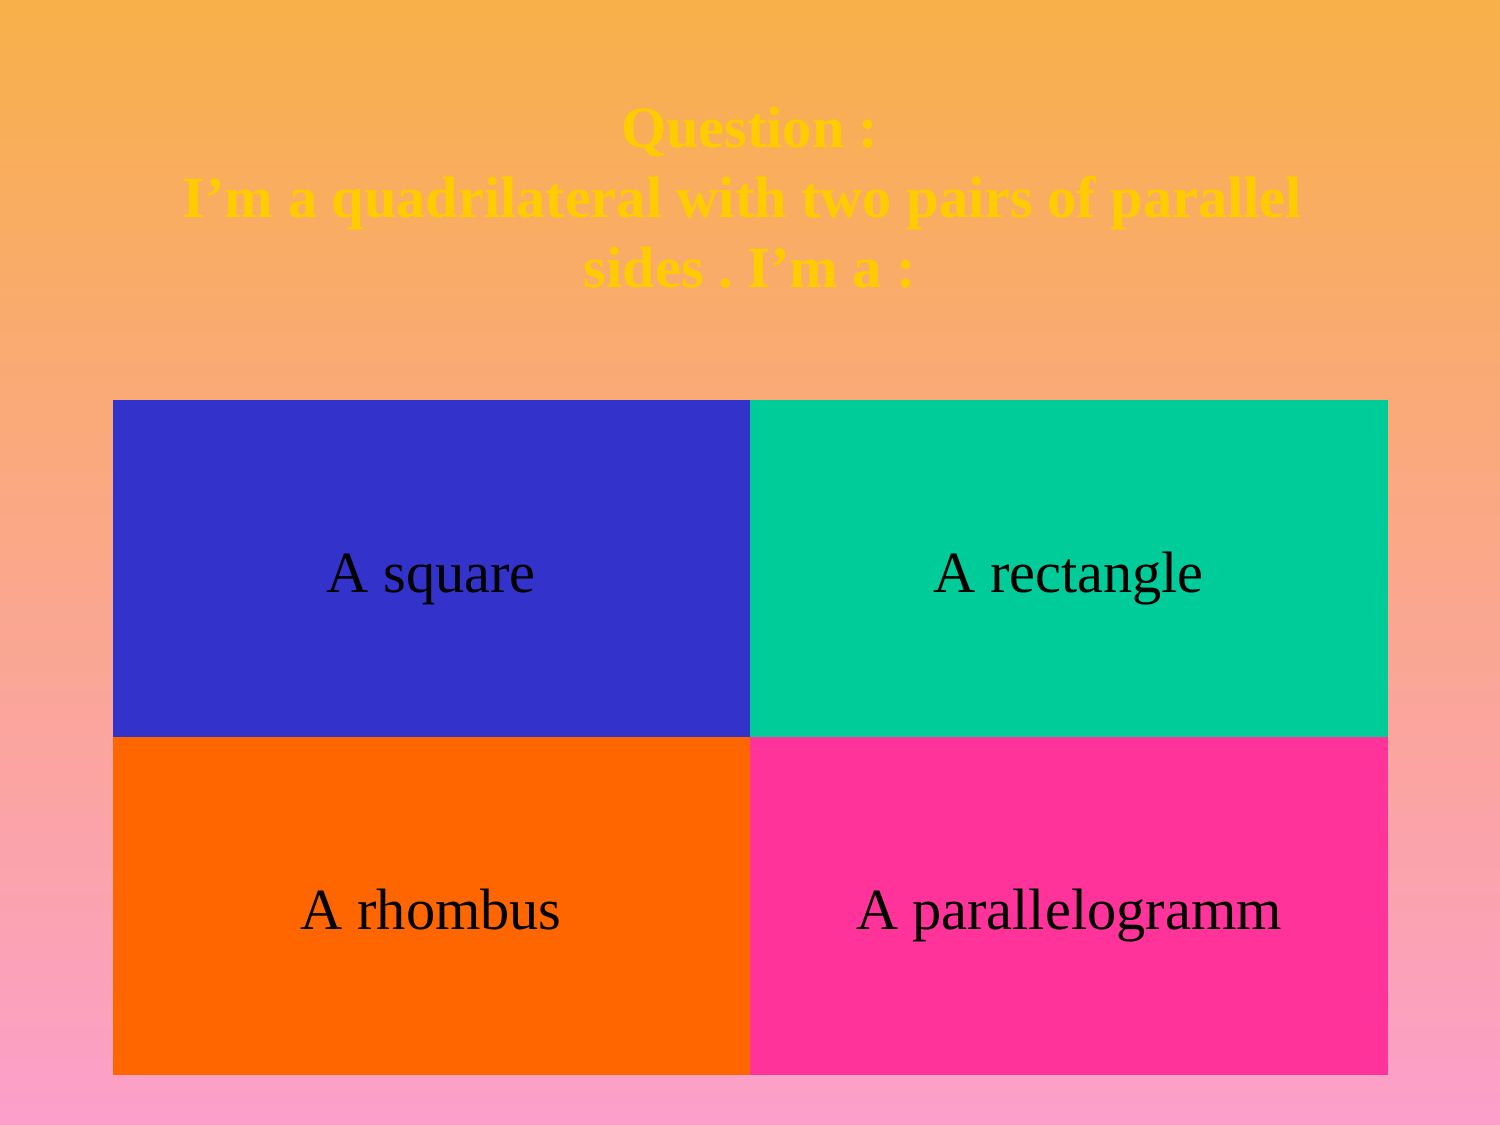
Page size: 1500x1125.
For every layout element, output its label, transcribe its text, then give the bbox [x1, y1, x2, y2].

table_cell A parallelogramm [750, 737, 1388, 1075]
table_header A square [113, 400, 750, 737]
table_header A rectangle [750, 400, 1388, 737]
table_cell A rhombus [113, 737, 750, 1075]
title Question : I’m a quadrilateral with two pairs of parallel sides . I’m a : [112, 81, 1388, 307]
